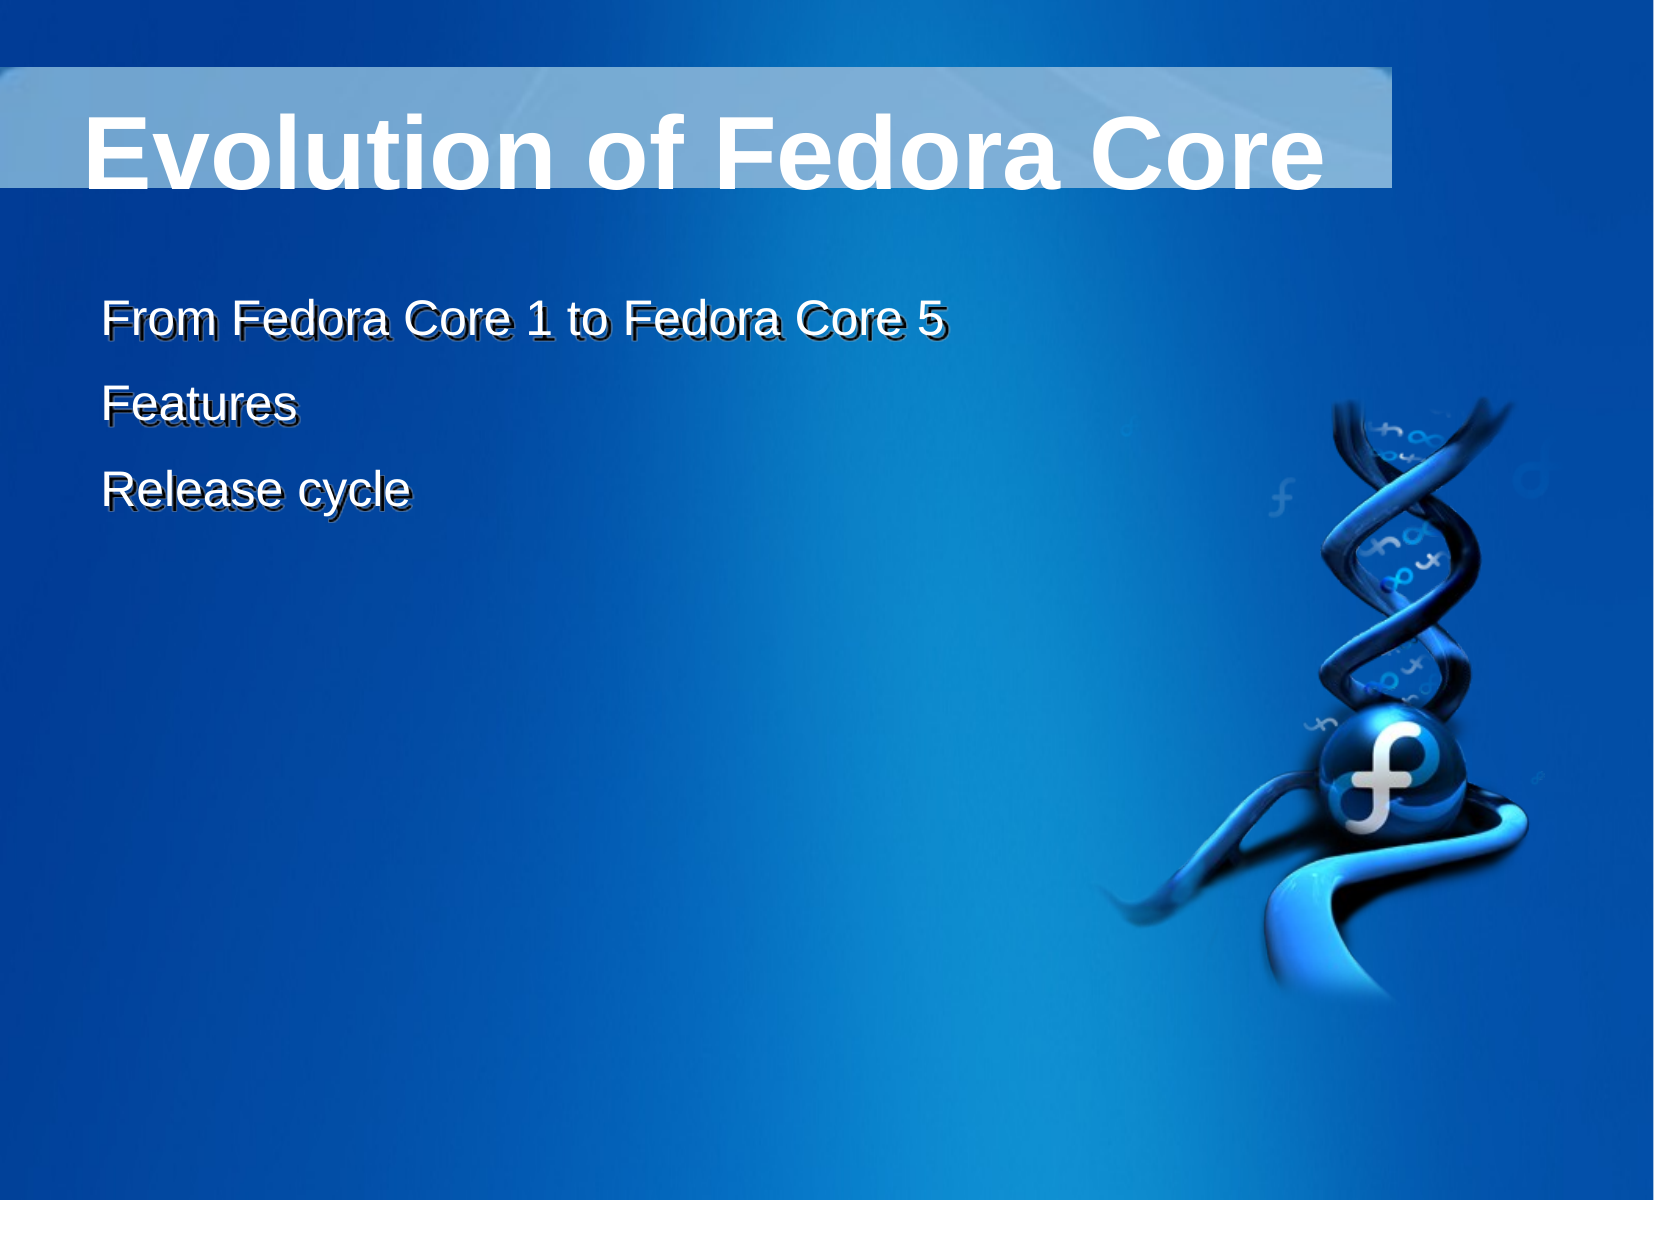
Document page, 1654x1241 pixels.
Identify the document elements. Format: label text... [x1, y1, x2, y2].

title Evolution of Fedora Core [82, 49, 1571, 257]
picture [0, 0, 1654, 1200]
list From Fedora Core 1 to Fedora Core 5 Features Release cycle [82, 290, 1571, 1109]
